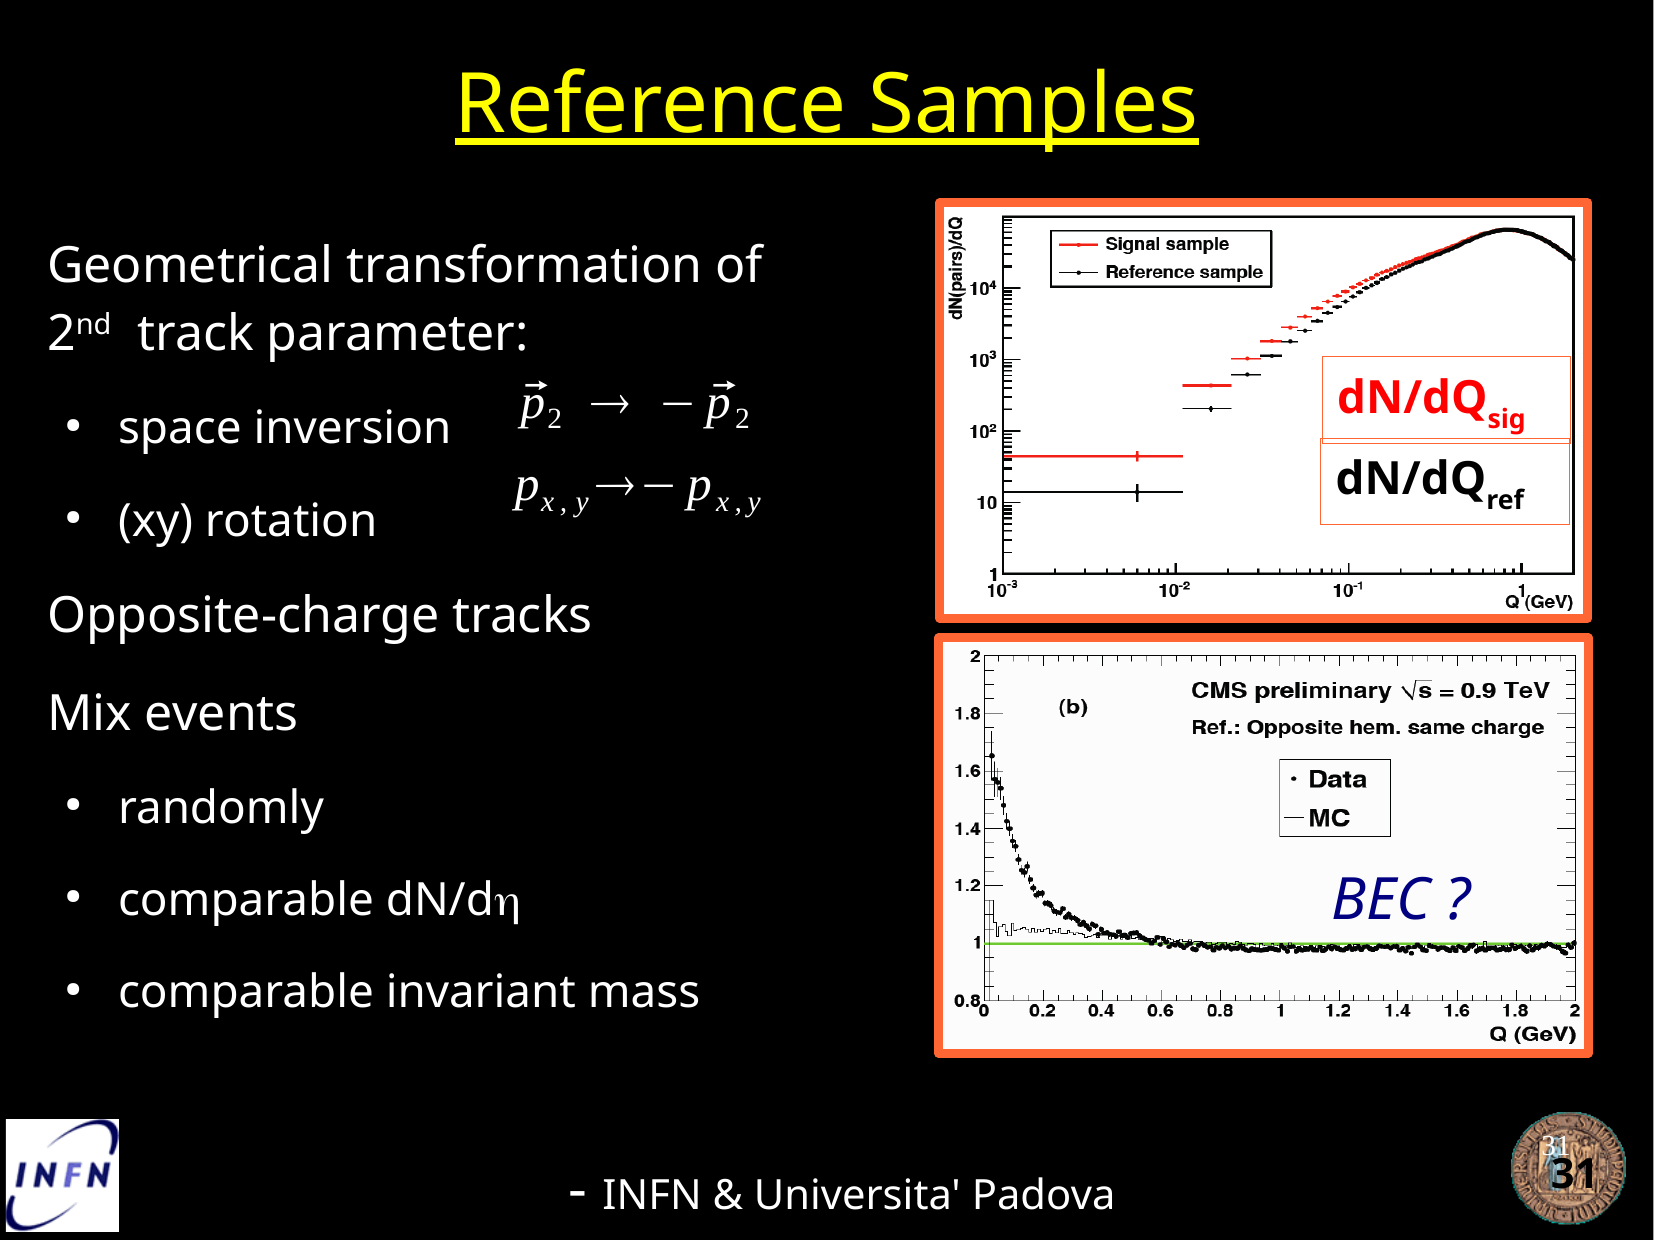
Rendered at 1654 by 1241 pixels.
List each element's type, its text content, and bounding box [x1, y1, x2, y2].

picture [944, 207, 1584, 614]
list Geometrical transformation of 2nd track parameter: space inversion (xy) rotation Opposite-charge tracks Mix events randomly comparable dN/dh comparable invariant mass [47, 228, 774, 1151]
text_box dN/dQref [1320, 438, 1570, 518]
chart [499, 373, 761, 435]
picture [943, 642, 1584, 1049]
picture [1511, 1111, 1626, 1226]
chart [493, 456, 773, 518]
picture [5, 1119, 119, 1232]
text_box dN/dQsig [1322, 356, 1571, 437]
title Reference Samples [82, 43, 1571, 157]
text_box BEC ? [1316, 849, 1567, 934]
